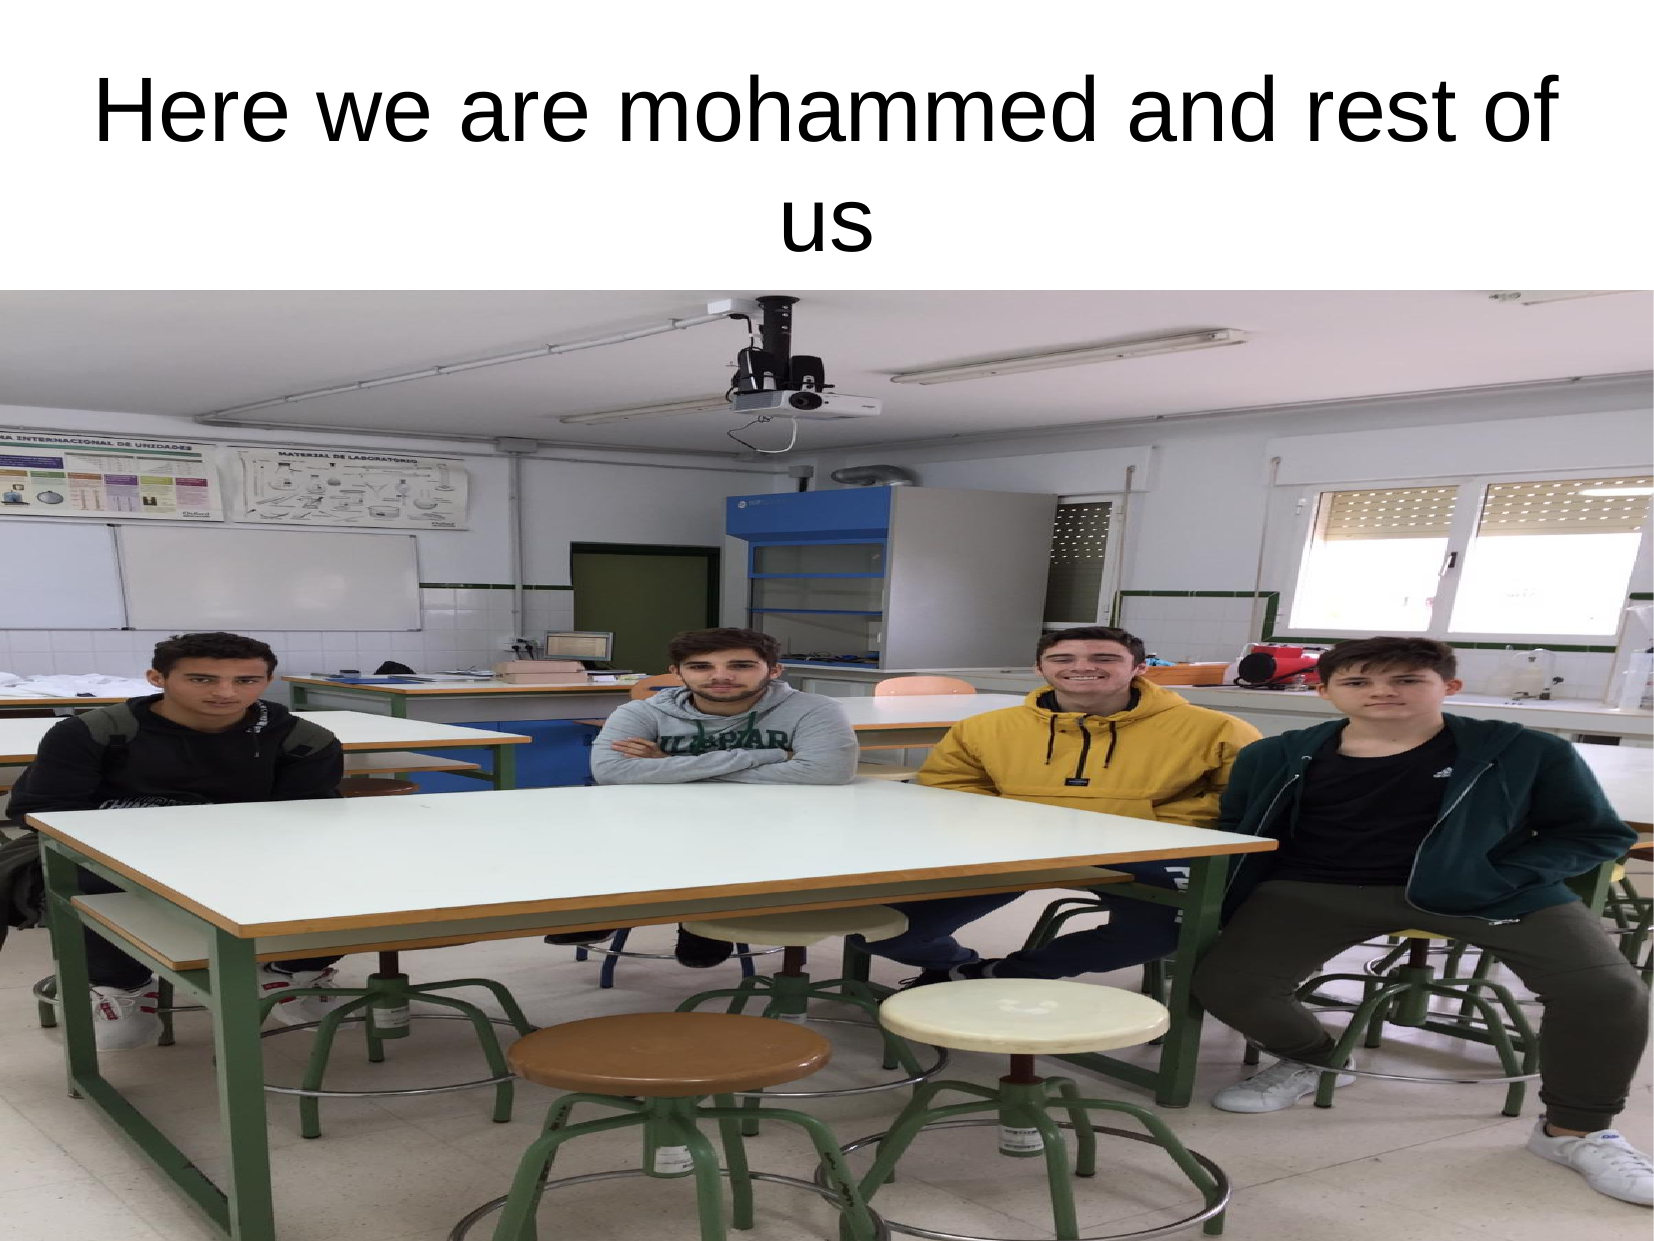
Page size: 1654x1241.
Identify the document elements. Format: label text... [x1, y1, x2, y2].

title Here we are mohammed and rest of us [82, 49, 1571, 257]
picture [0, 290, 1654, 1241]
